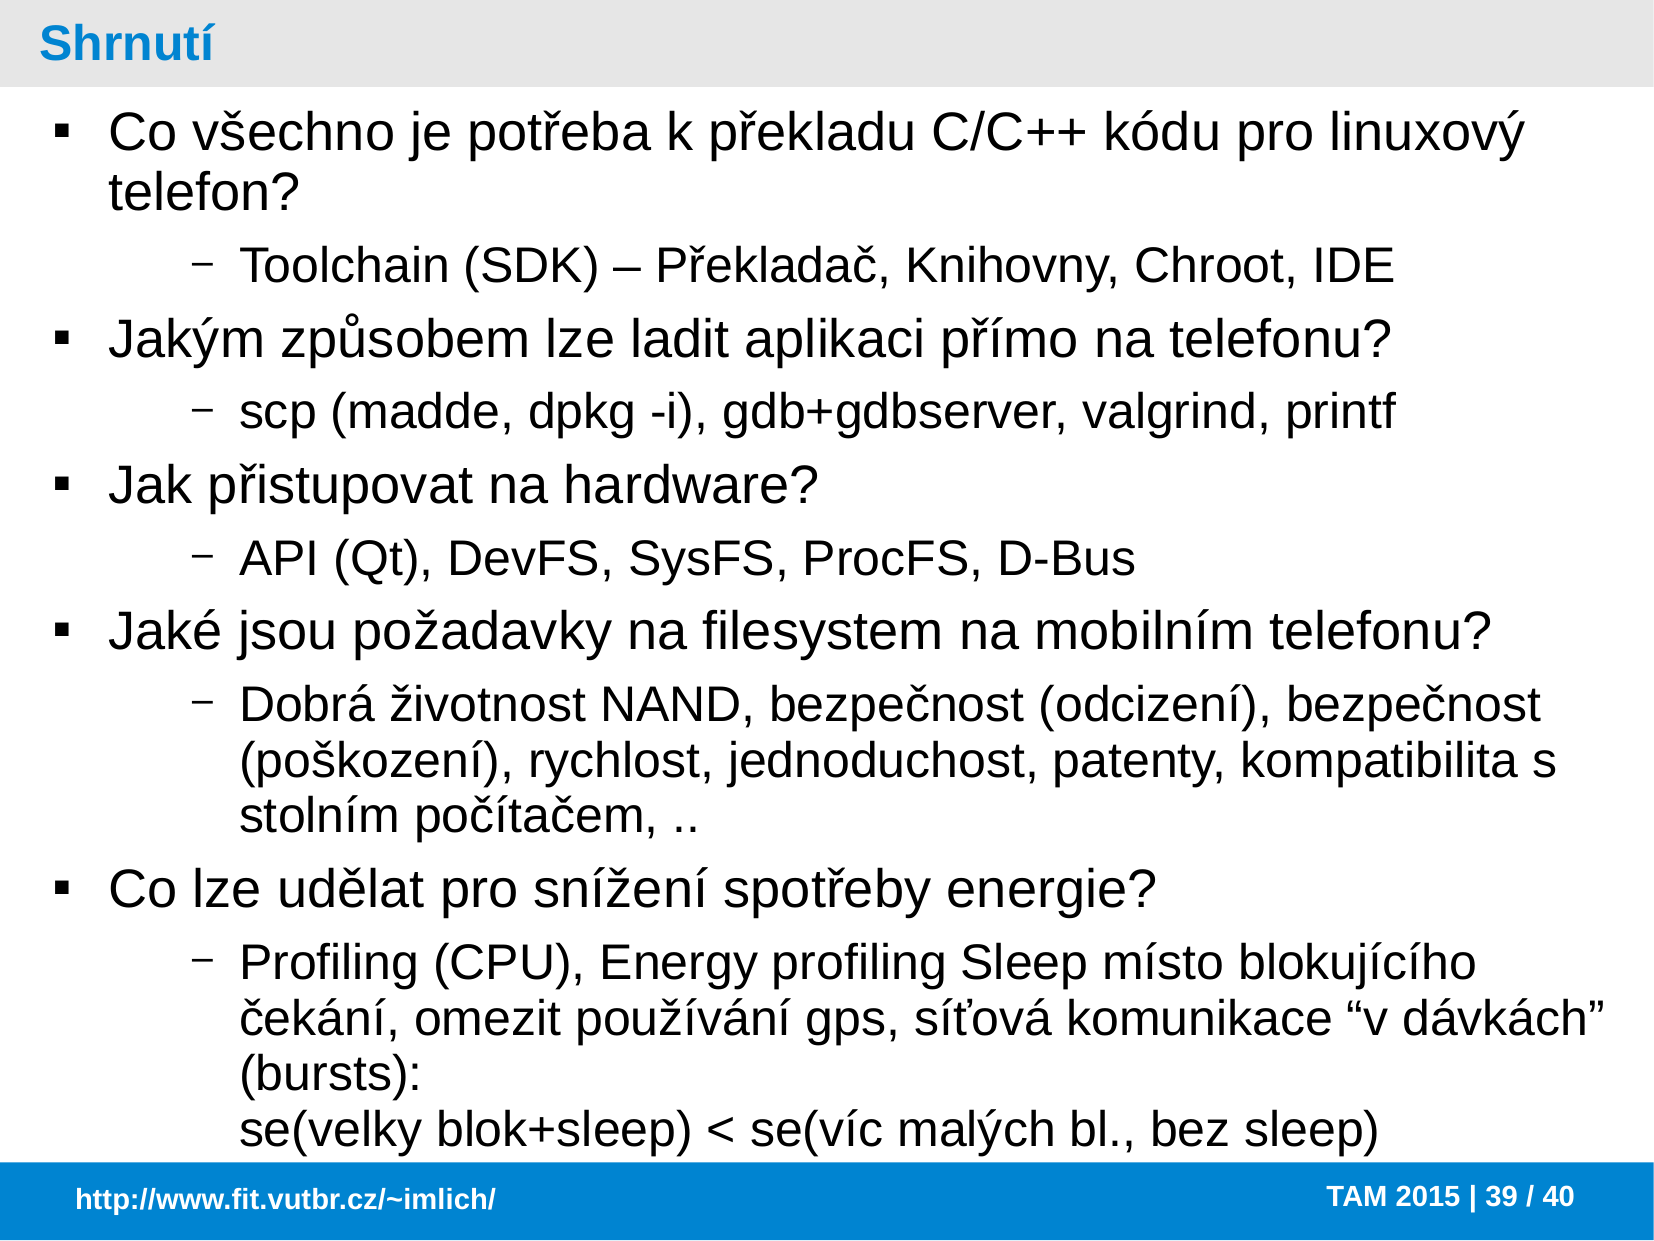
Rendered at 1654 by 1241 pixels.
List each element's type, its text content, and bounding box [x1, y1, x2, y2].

title Shrnutí [39, 5, 1615, 81]
list Co všechno je potřeba k překladu C/C++ kódu pro linuxový telefon? Toolchain (SDK) – Překladač, Knihovny, Chroot, IDE Jakým způsobem lze ladit aplikaci přímo na telefonu? scp (madde, dpkg -i), gdb+gdbserver, valgrind, printf Jak přistupovat na hardware? API (Qt), DevFS, SysFS, ProcFS, D-Bus Jaké jsou požadavky na filesystem na mobilním telefonu? Dobrá životnost NAND, bezpečnost (odcizení), bezpečnost (poškození), rychlost, jednoduchost, patenty, kompatibilita s stolním počítačem, .. Co lze udělat pro snížení spotřeby energie? Profiling (CPU), Energy profiling Sleep místo blokujícího čekání, omezit používání gps, síťová komunikace “v dávkách” (bursts): se(velky blok+sleep) < se(víc malých bl., bez sleep) [37, 101, 1613, 1158]
